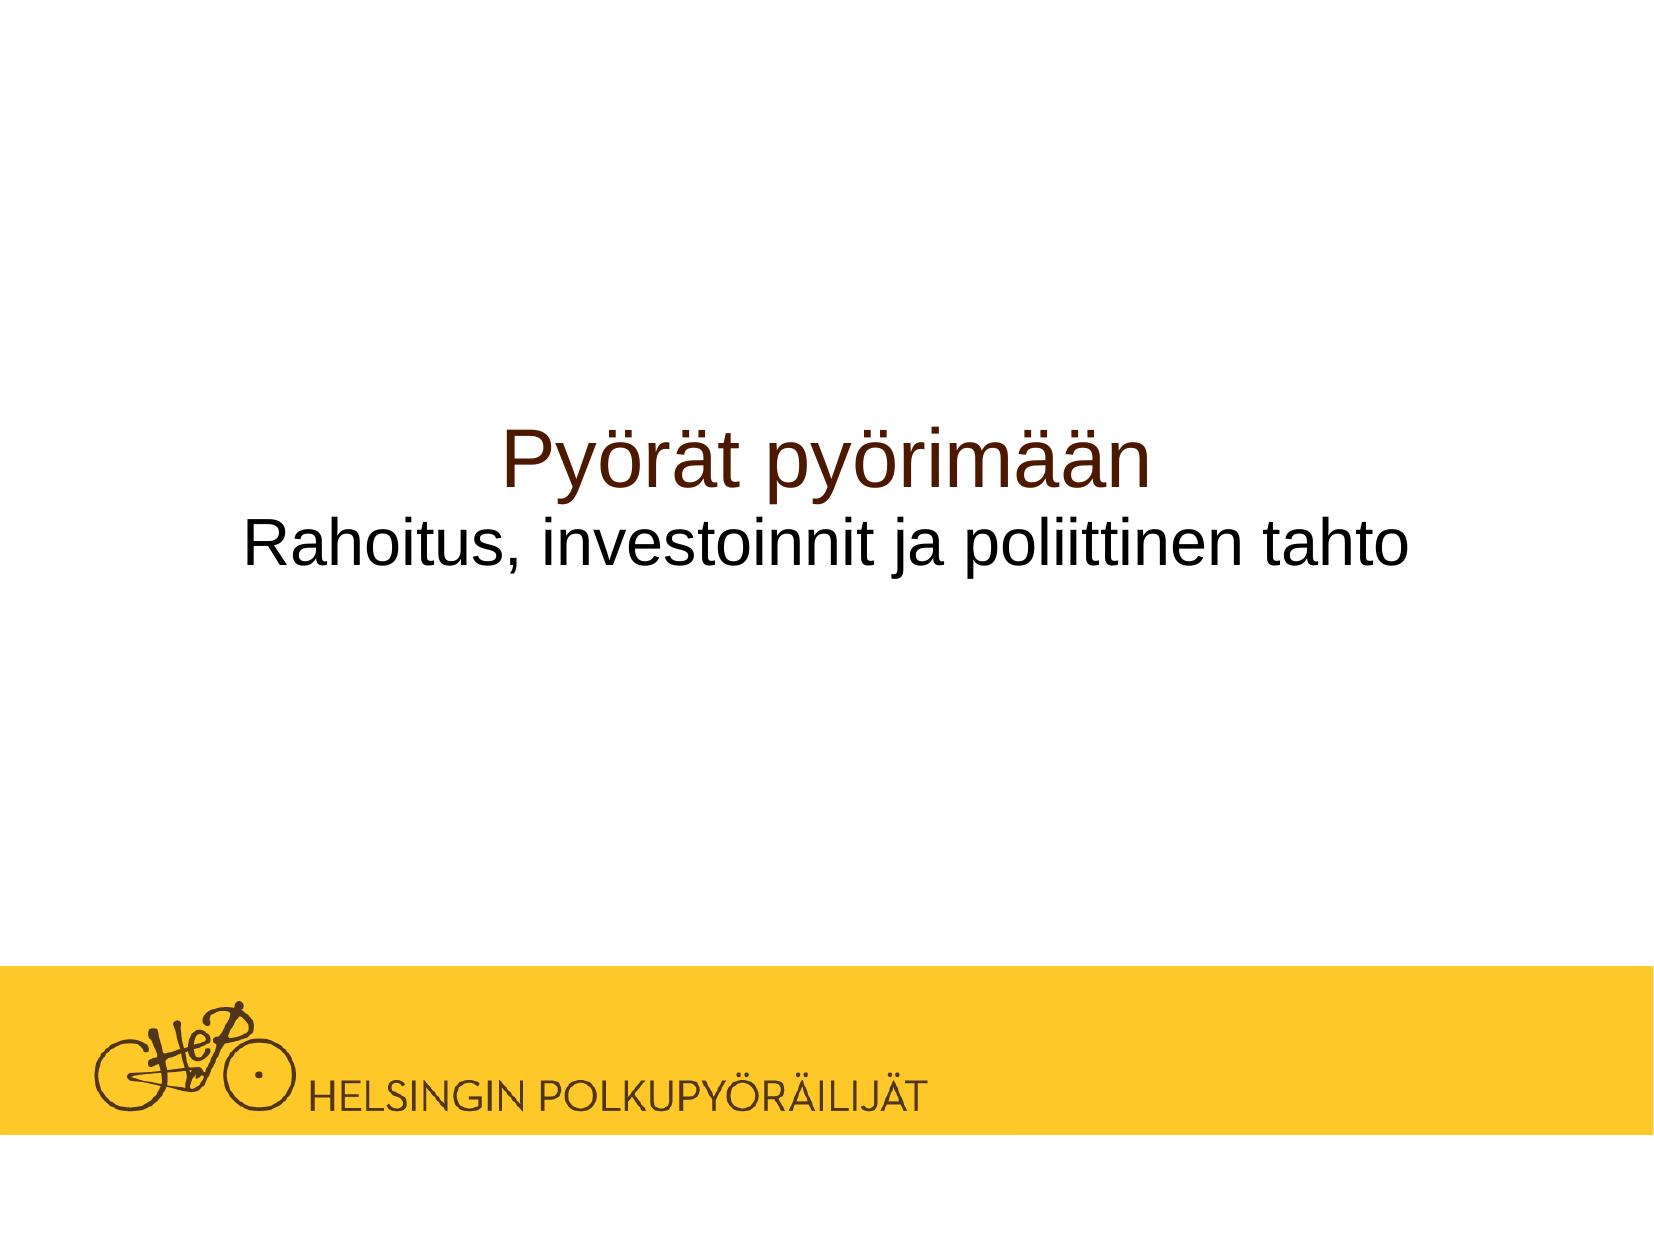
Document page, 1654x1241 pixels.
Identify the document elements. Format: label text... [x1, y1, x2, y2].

subtitle Pyörät pyörimään Rahoitus, investoinnit ja poliittinen tahto [82, 49, 1571, 943]
picture [0, 966, 1654, 1135]
